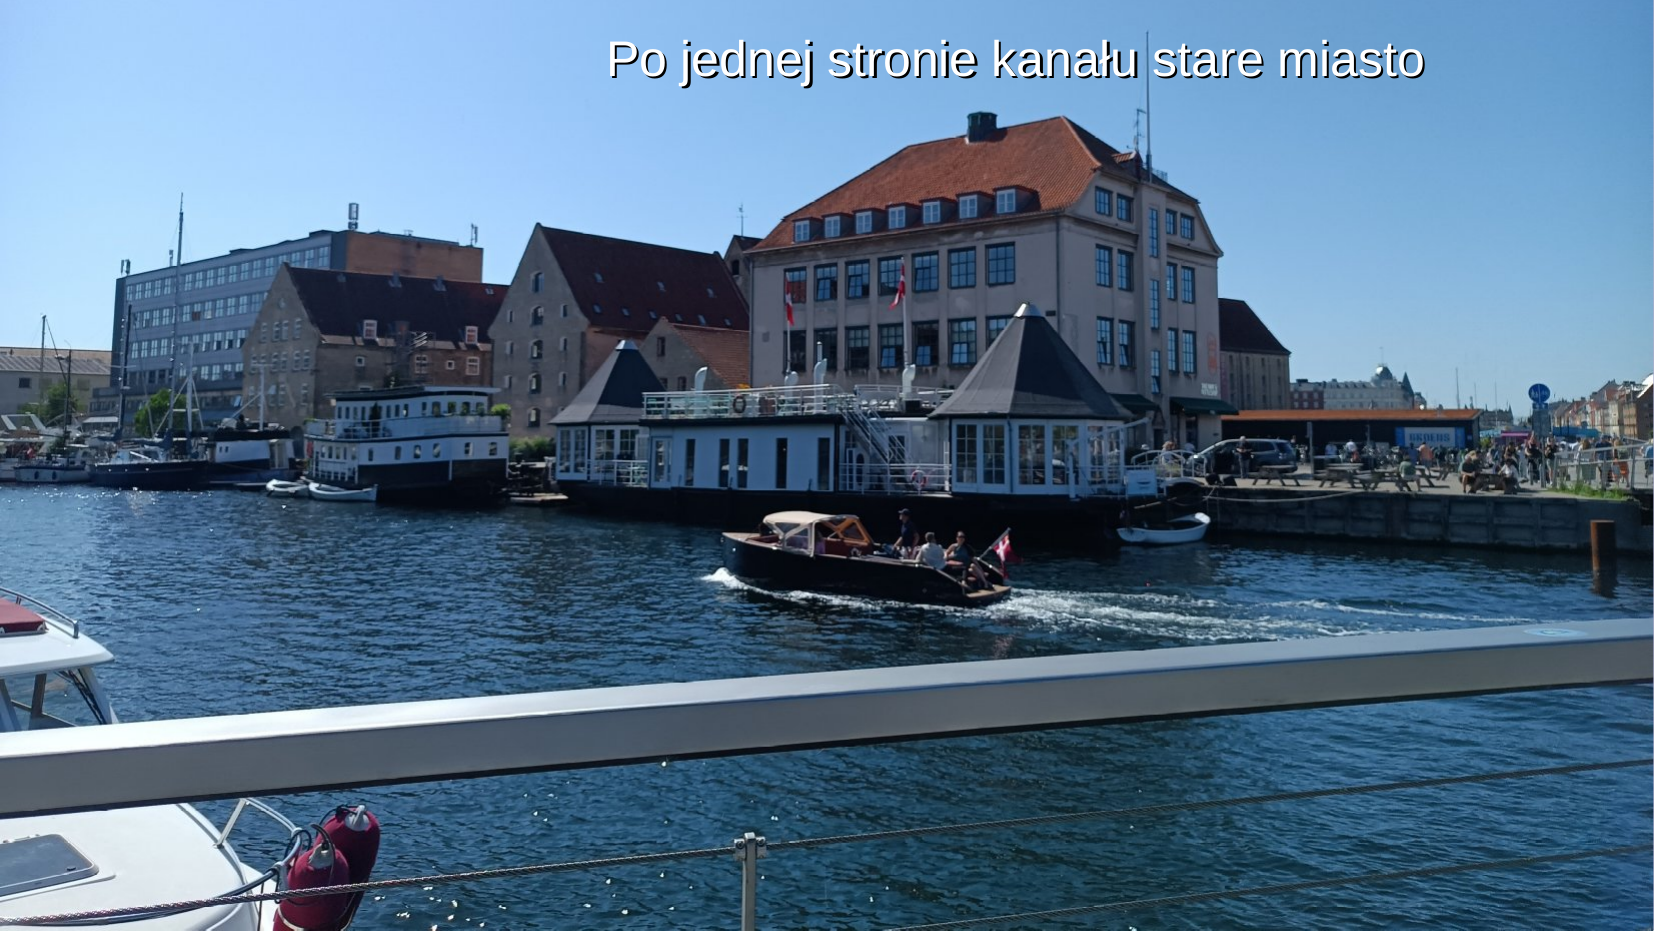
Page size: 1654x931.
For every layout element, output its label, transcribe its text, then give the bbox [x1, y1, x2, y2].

text_box Po jednej stronie kanału stare miasto [591, 23, 1441, 95]
picture [0, 0, 1654, 931]
